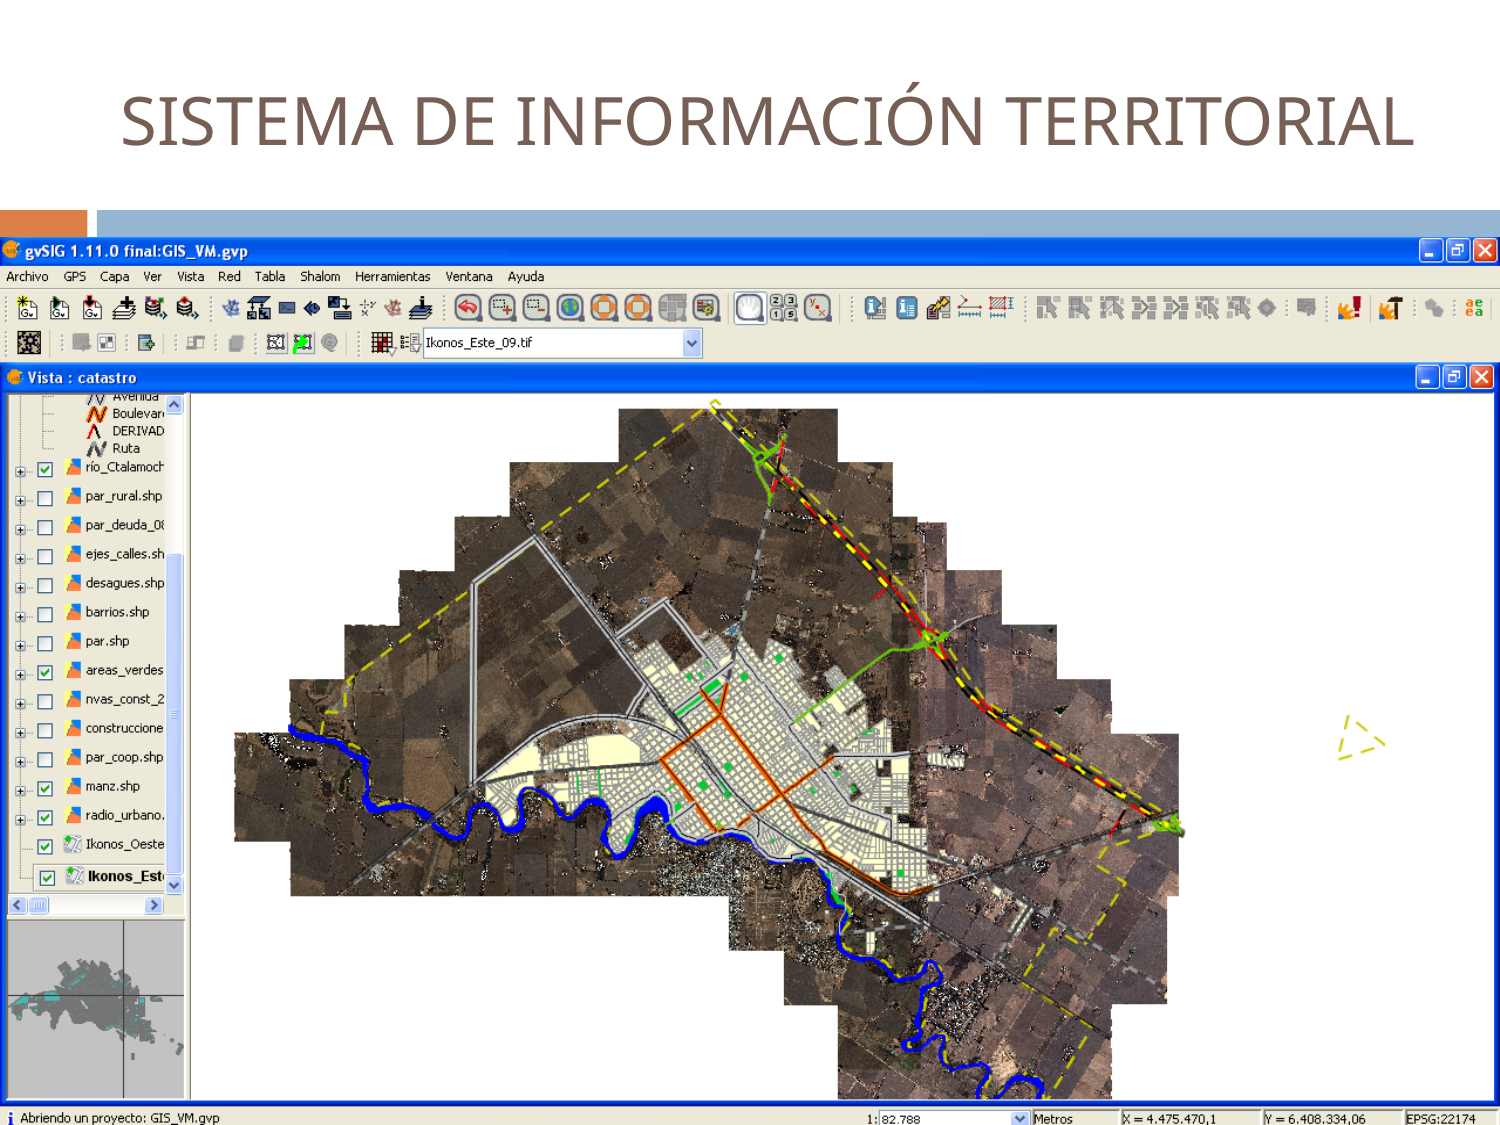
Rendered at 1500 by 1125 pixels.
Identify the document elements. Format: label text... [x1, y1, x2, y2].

picture [0, 237, 1500, 1125]
title SISTEMA DE INFORMACIÓN TERRITORIAL [100, 37, 1438, 200]
